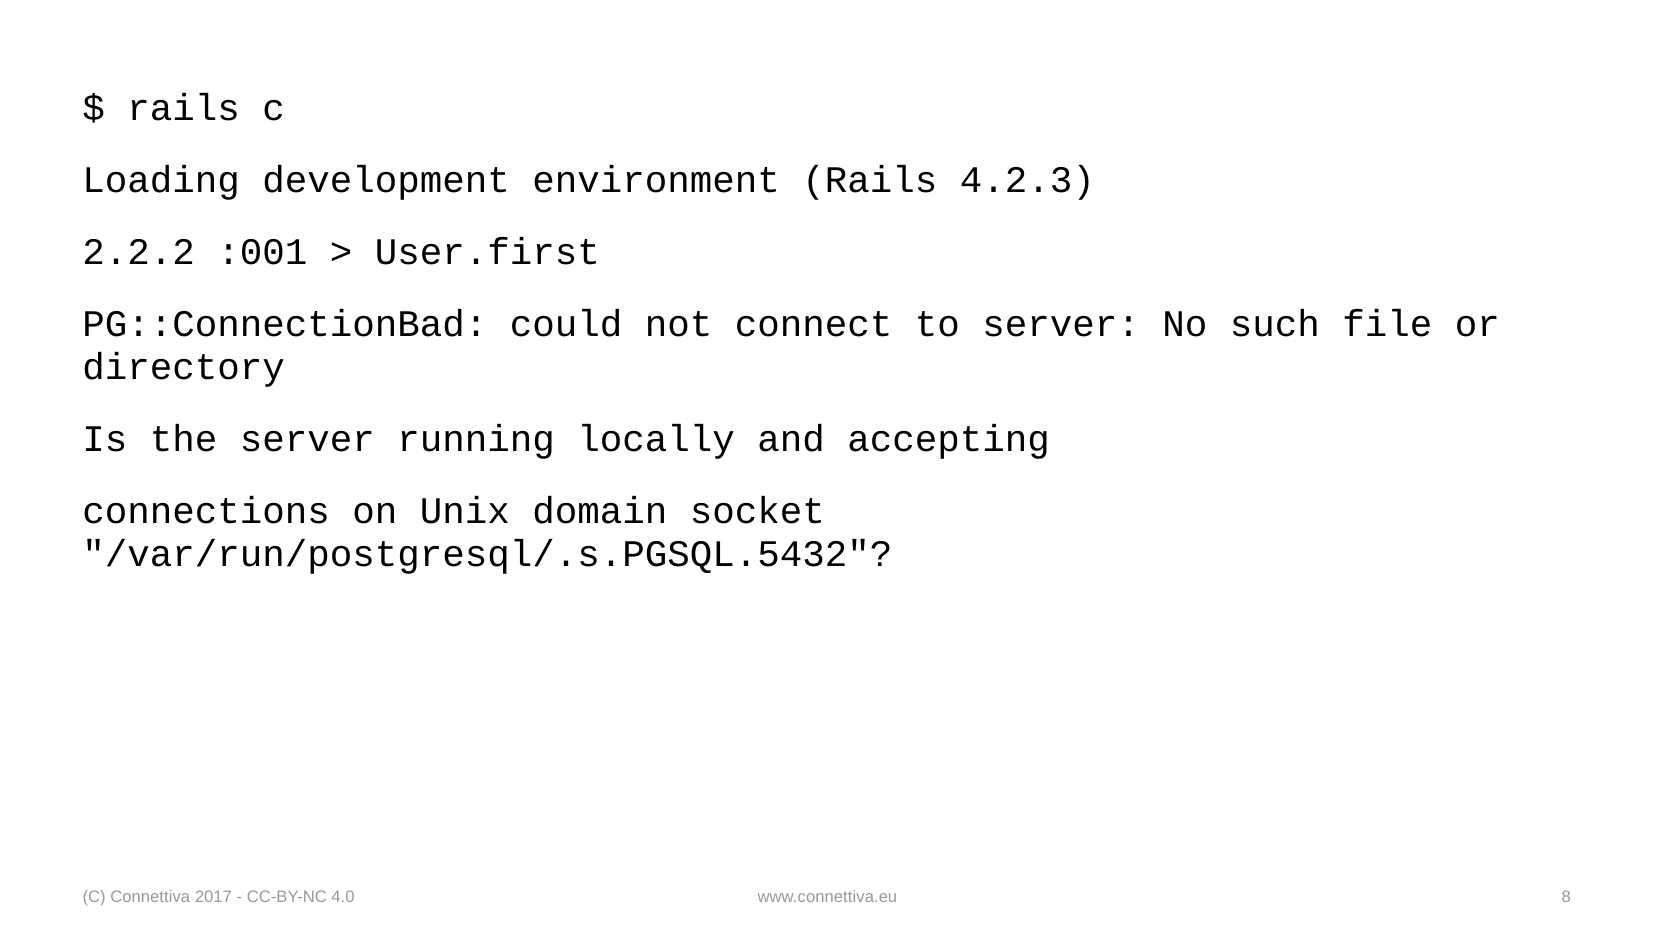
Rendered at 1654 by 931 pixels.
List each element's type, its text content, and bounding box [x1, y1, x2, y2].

list $ rails c Loading development environment (Rails 4.2.3) 2.2.2 :001 > User.first PG::ConnectionBad: could not connect to server: No such file or directory Is the server running locally and accepting connections on Unix domain socket "/var/run/postgresql/.s.PGSQL.5432"? [82, 89, 1571, 809]
